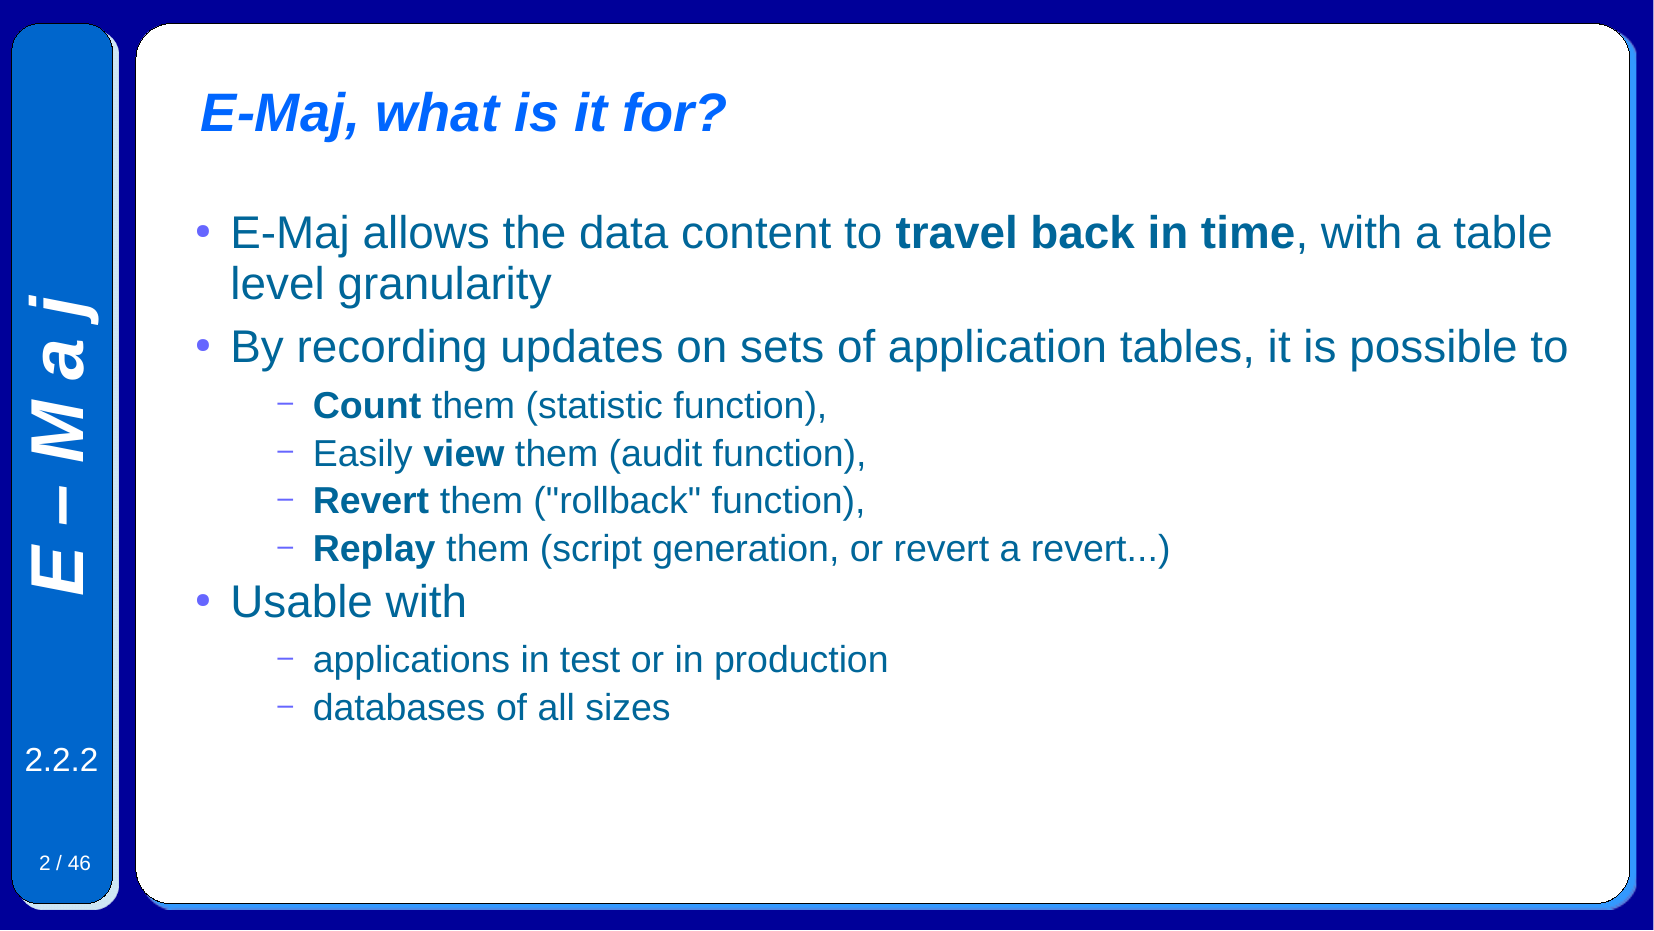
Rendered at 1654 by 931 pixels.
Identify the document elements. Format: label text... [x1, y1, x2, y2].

title E-Maj, what is it for? [200, 34, 1575, 191]
list E-Maj allows the data content to travel back in time, with a table level granularity By recording updates on sets of application tables, it is possible to Count them (statistic function), Easily view them (audit function), Revert them ("rollback" function), Replay them (script generation, or revert a revert...) Usable with applications in test or in production databases of all sizes [177, 206, 1587, 886]
